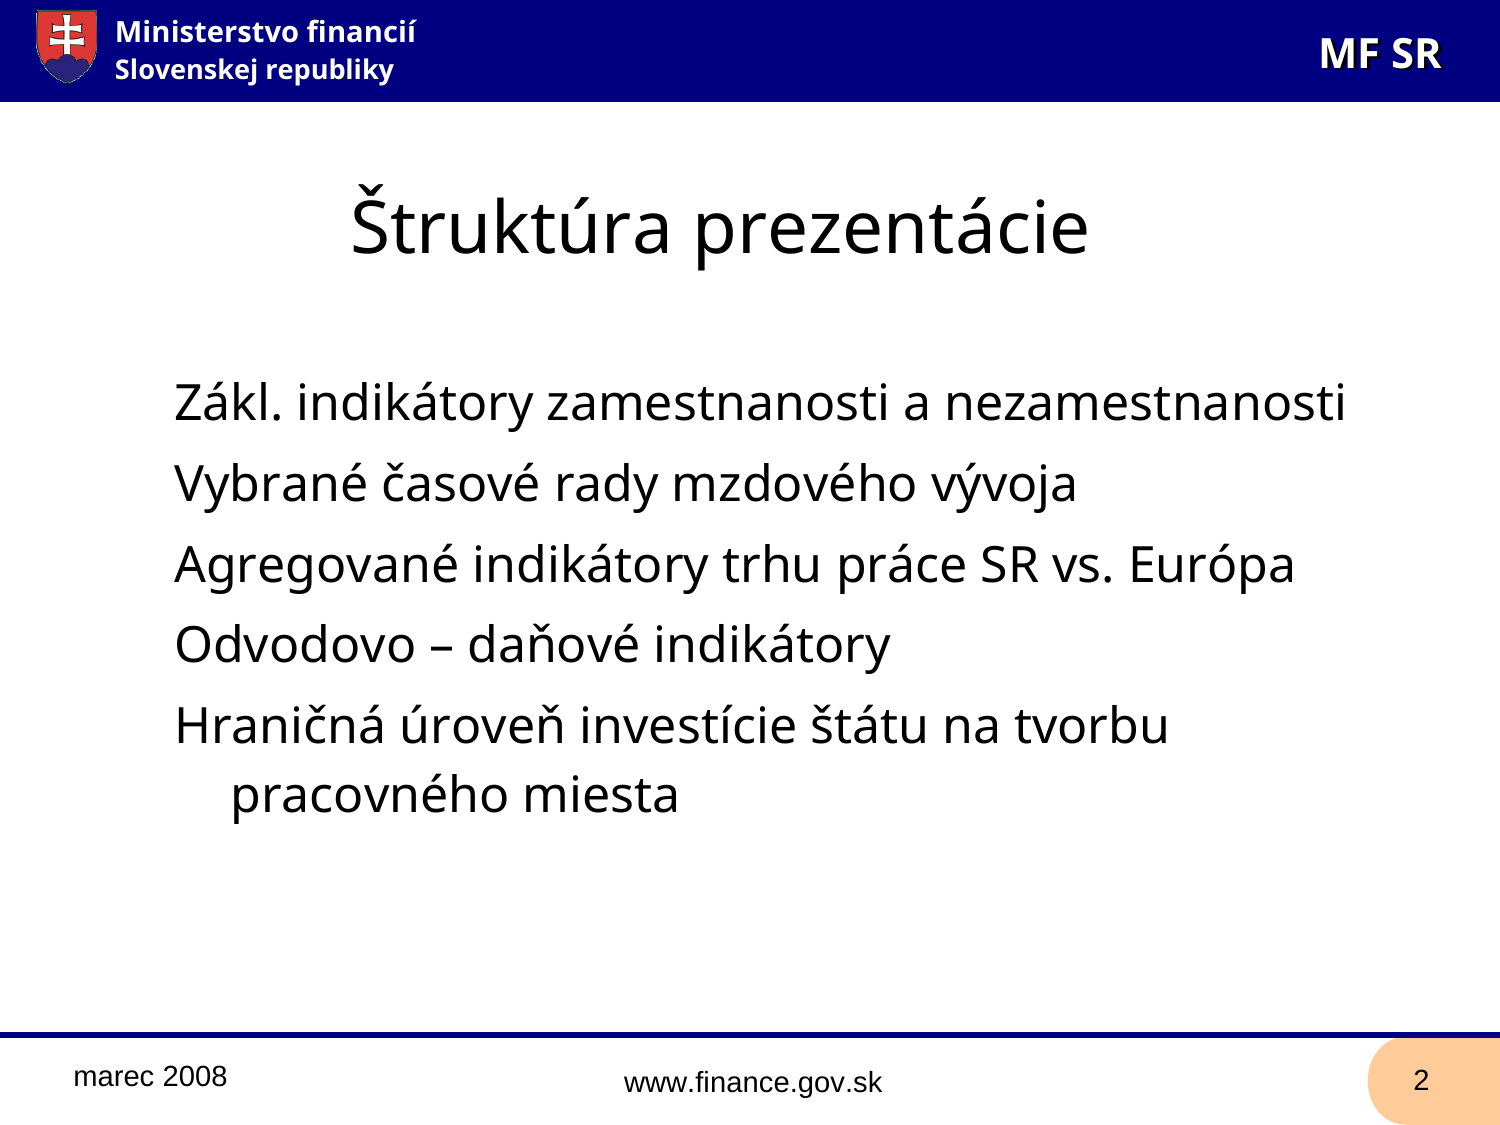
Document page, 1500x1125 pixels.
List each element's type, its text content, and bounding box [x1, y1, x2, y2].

title Štruktúra prezentácie [88, 113, 1425, 339]
list Zákl. indikátory zamestnanosti a nezamestnanosti Vybrané časové rady mzdového vývoja Agregované indikátory trhu práce SR vs. Európa Odvodovo – daňové indikátory Hraničná úroveň investície štátu na tvorbu pracovného miesta [159, 278, 1425, 1006]
